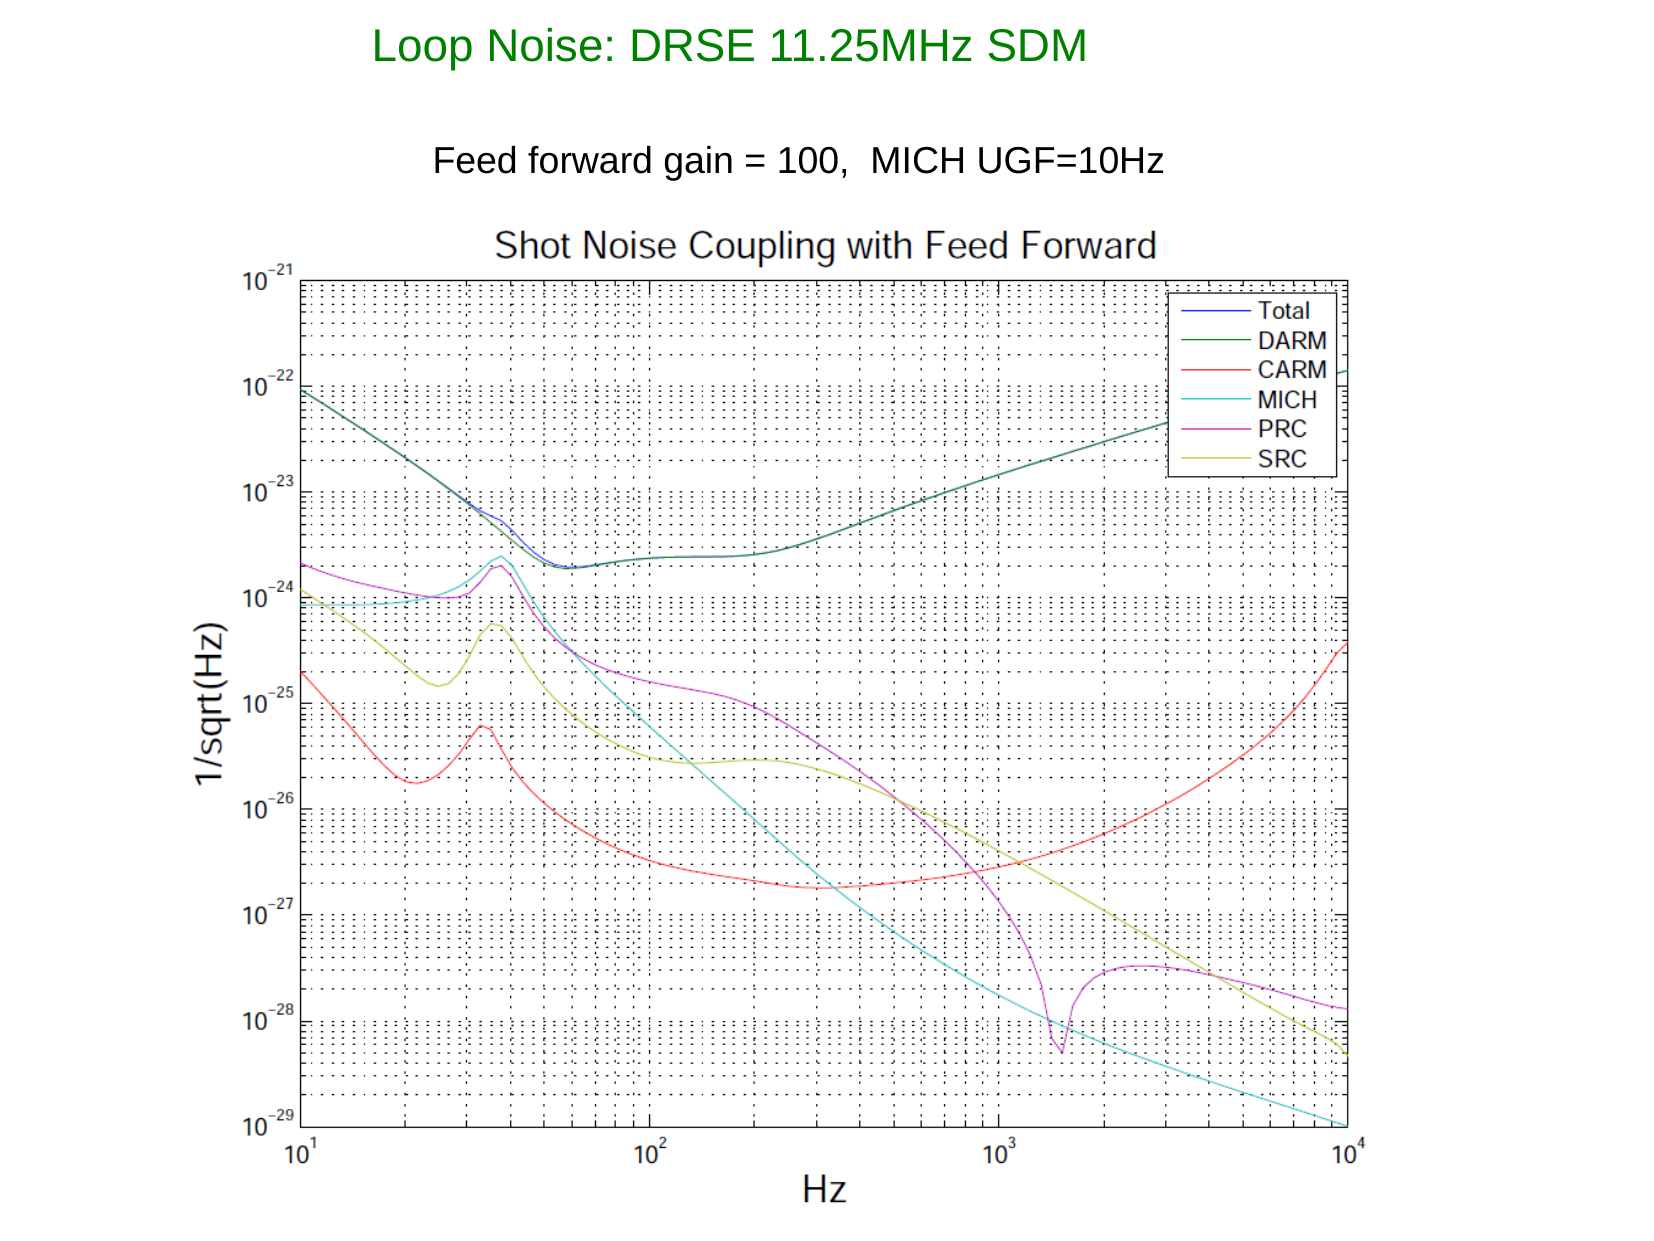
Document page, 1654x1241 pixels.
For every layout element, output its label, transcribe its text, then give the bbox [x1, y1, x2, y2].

text_box Feed forward gain = 100, MICH UGF=10Hz [417, 132, 1181, 190]
text_box Loop Noise: DRSE 11.25MHz SDM [356, 12, 1104, 80]
picture [171, 207, 1416, 1230]
